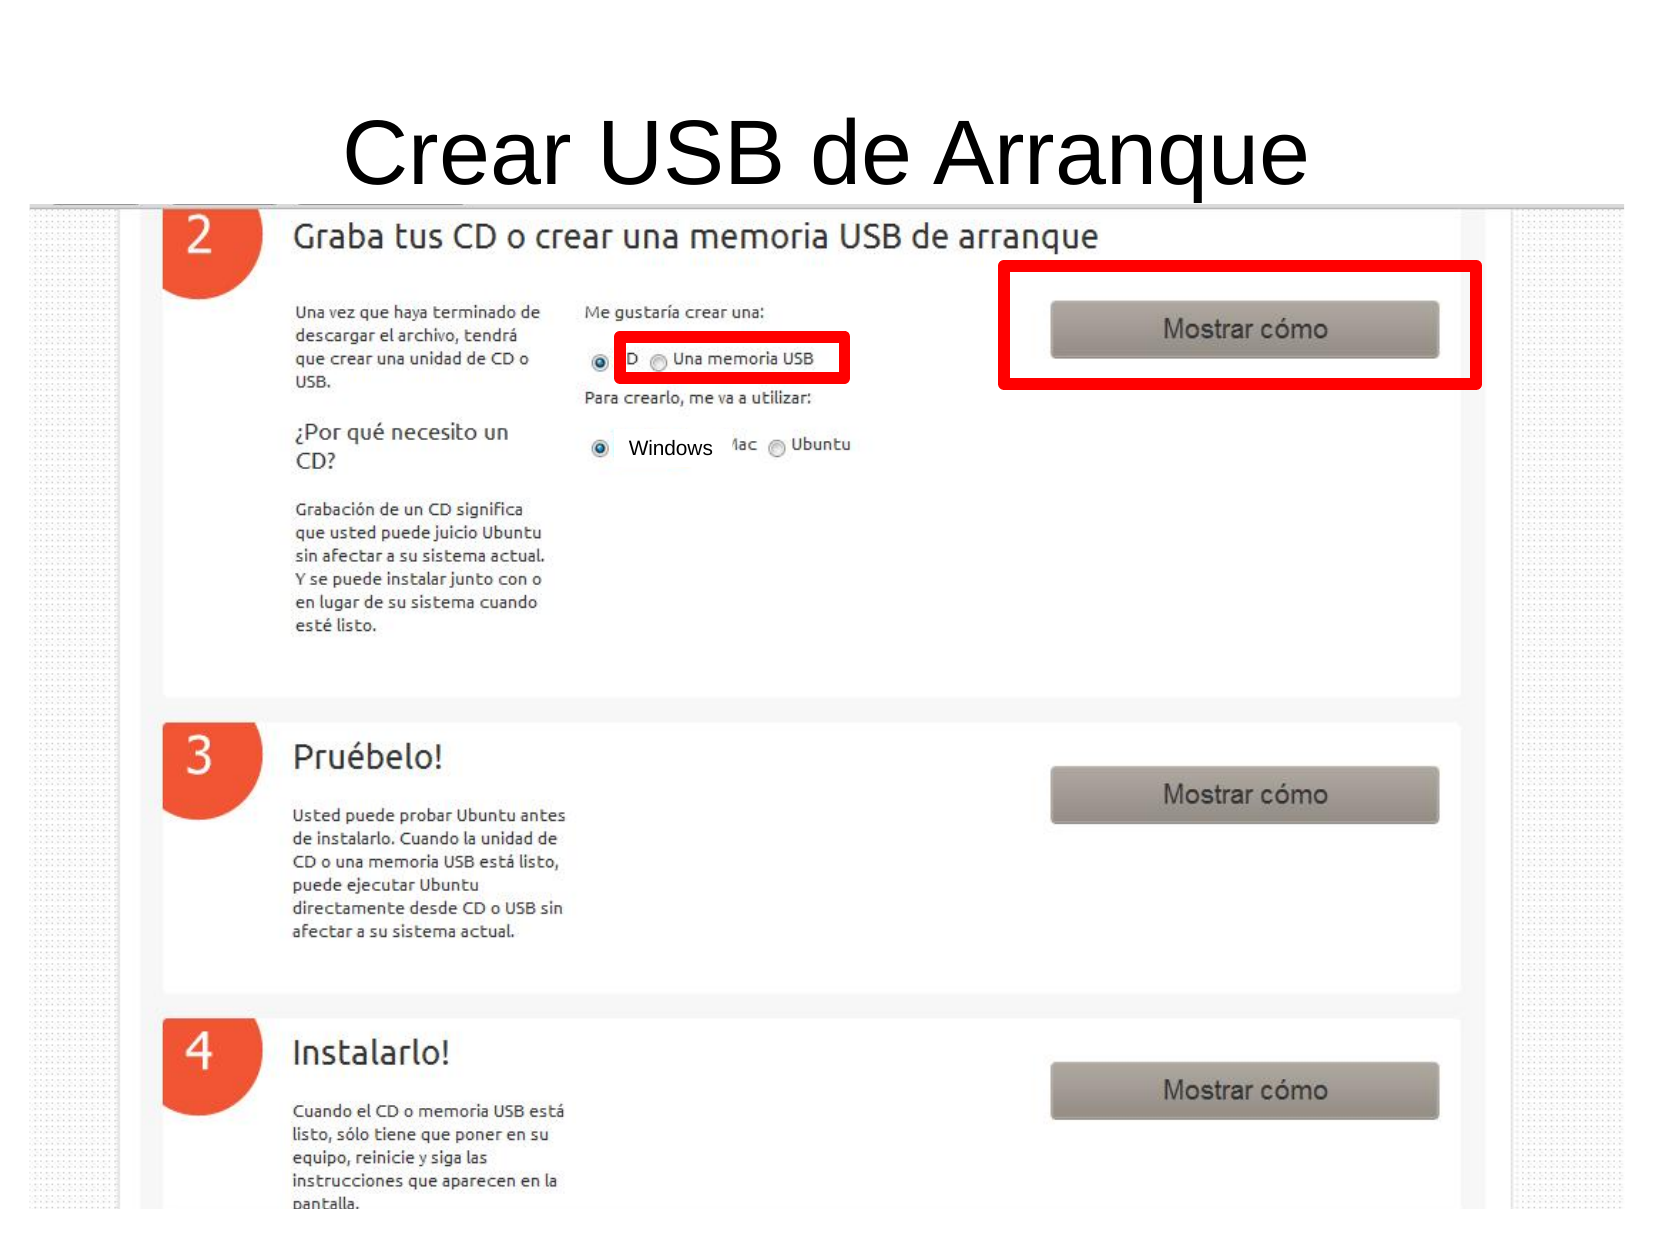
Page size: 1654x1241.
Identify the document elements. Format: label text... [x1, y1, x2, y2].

picture [29, 204, 1625, 1209]
text_box Windows [614, 428, 733, 467]
title Crear USB de Arranque [82, 49, 1571, 204]
text_box [620, 336, 845, 378]
text_box [1003, 265, 1477, 384]
